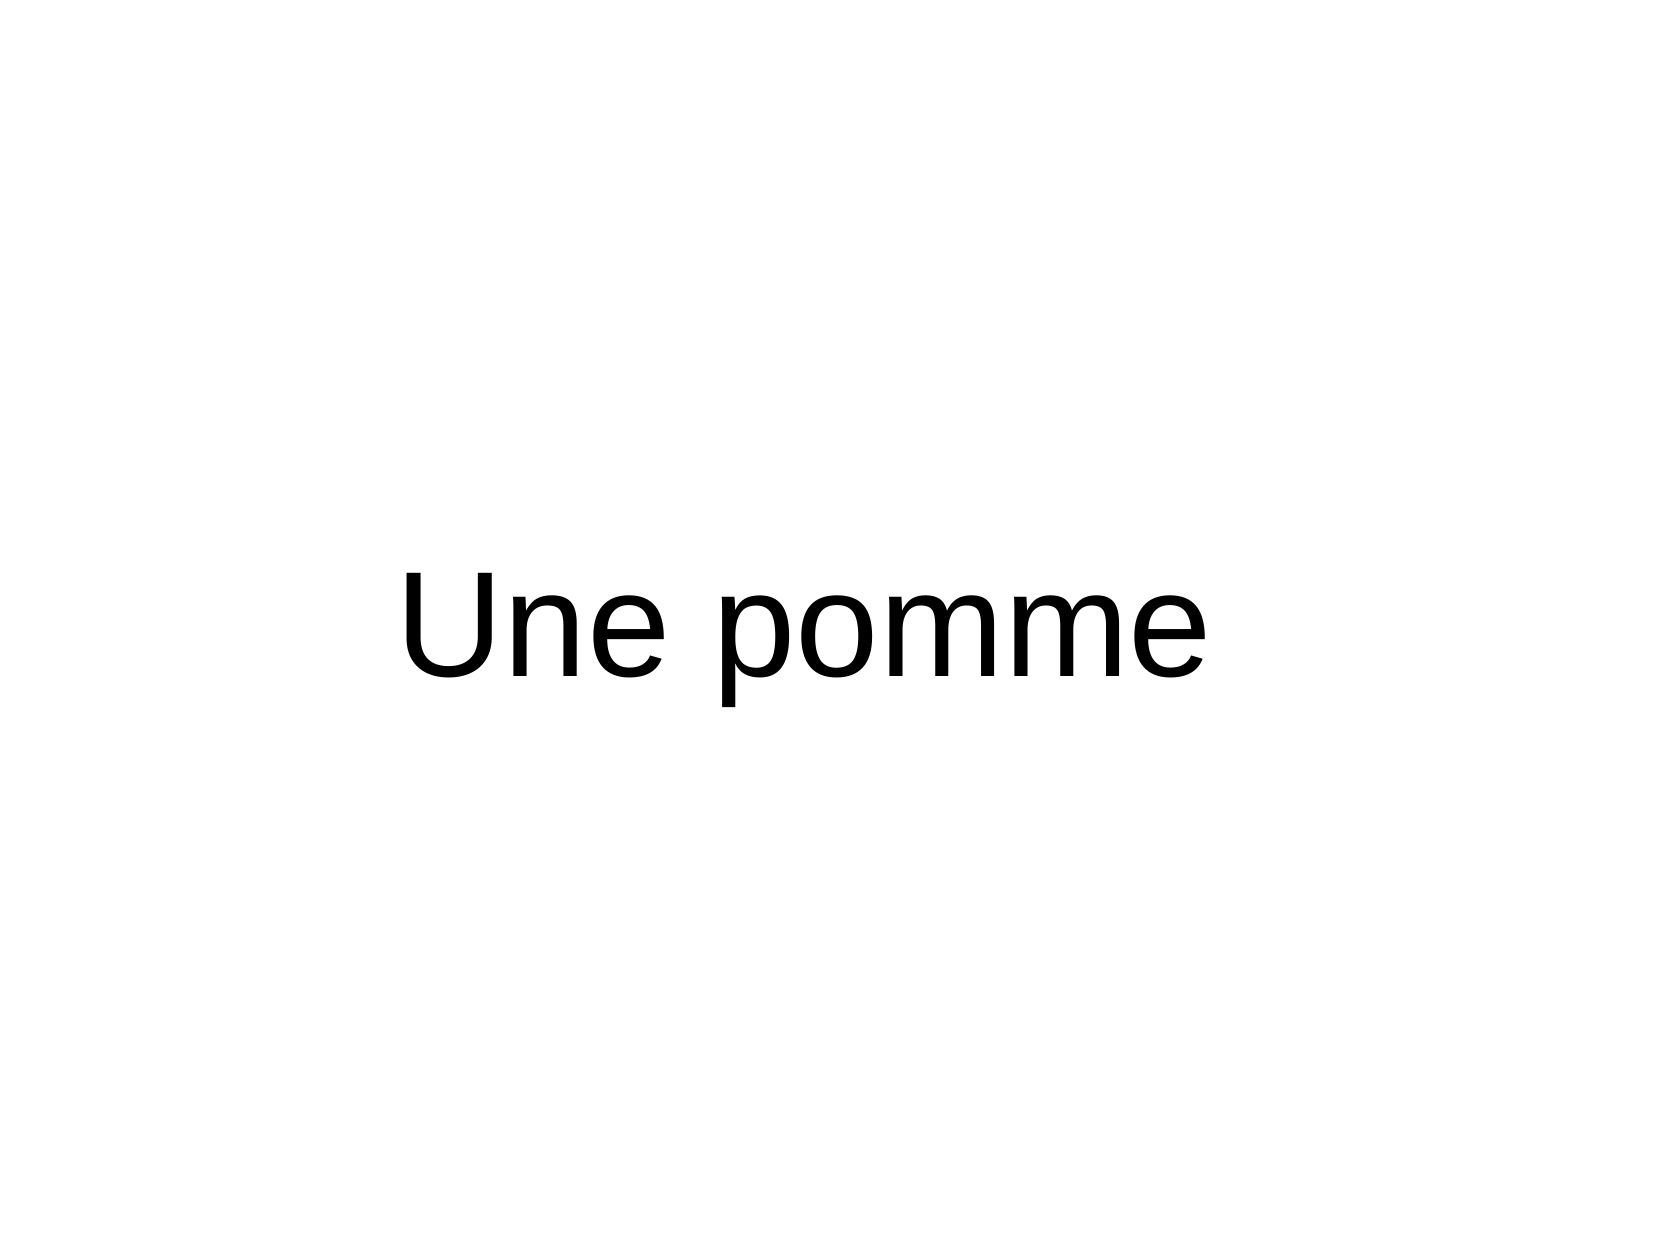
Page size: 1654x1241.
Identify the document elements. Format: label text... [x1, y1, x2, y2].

text_box Une pomme [380, 533, 1279, 717]
